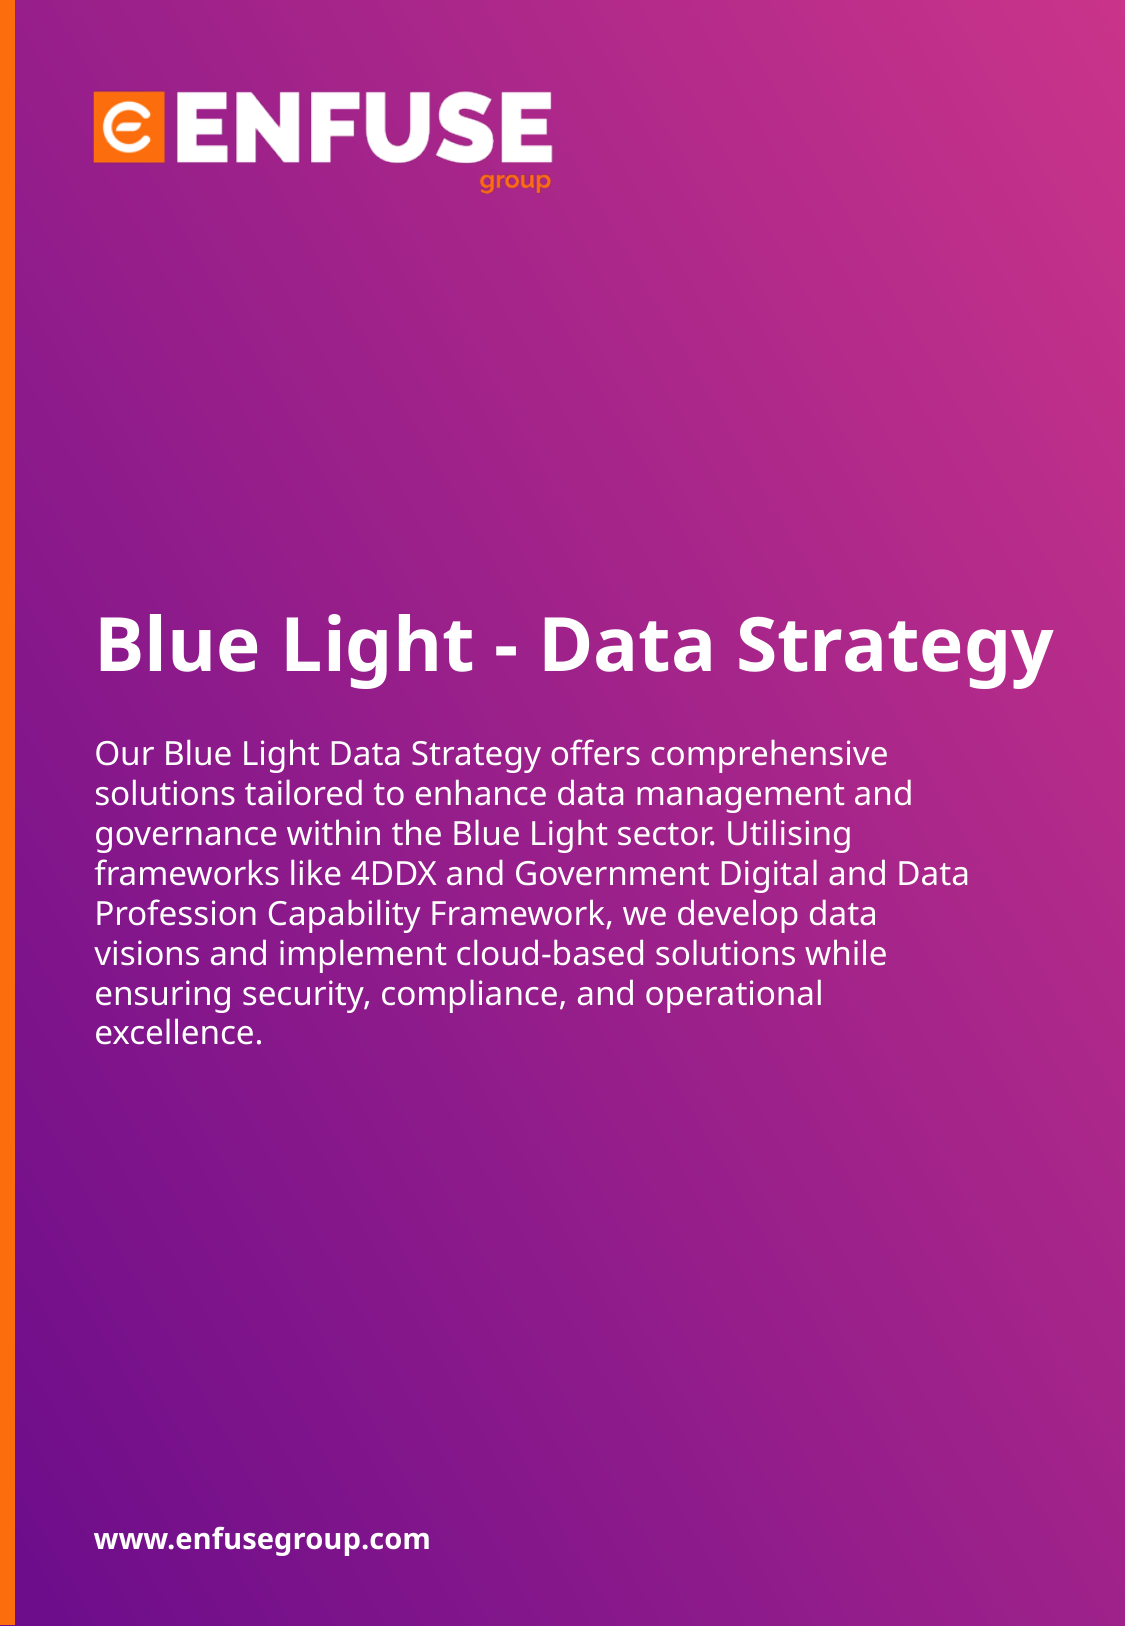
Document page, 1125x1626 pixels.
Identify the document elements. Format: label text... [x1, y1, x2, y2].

text_box Blue Light - Data Strategy [94, 567, 1064, 694]
text_box Our Blue Light Data Strategy offers comprehensive solutions tailored to enhance data management and governance within the Blue Light sector. Utilising frameworks like 4DDX and Government Digital and Data Profession Capability Framework, we develop data visions and implement cloud-based solutions while ensuring security, compliance, and operational excellence. [94, 724, 980, 1227]
